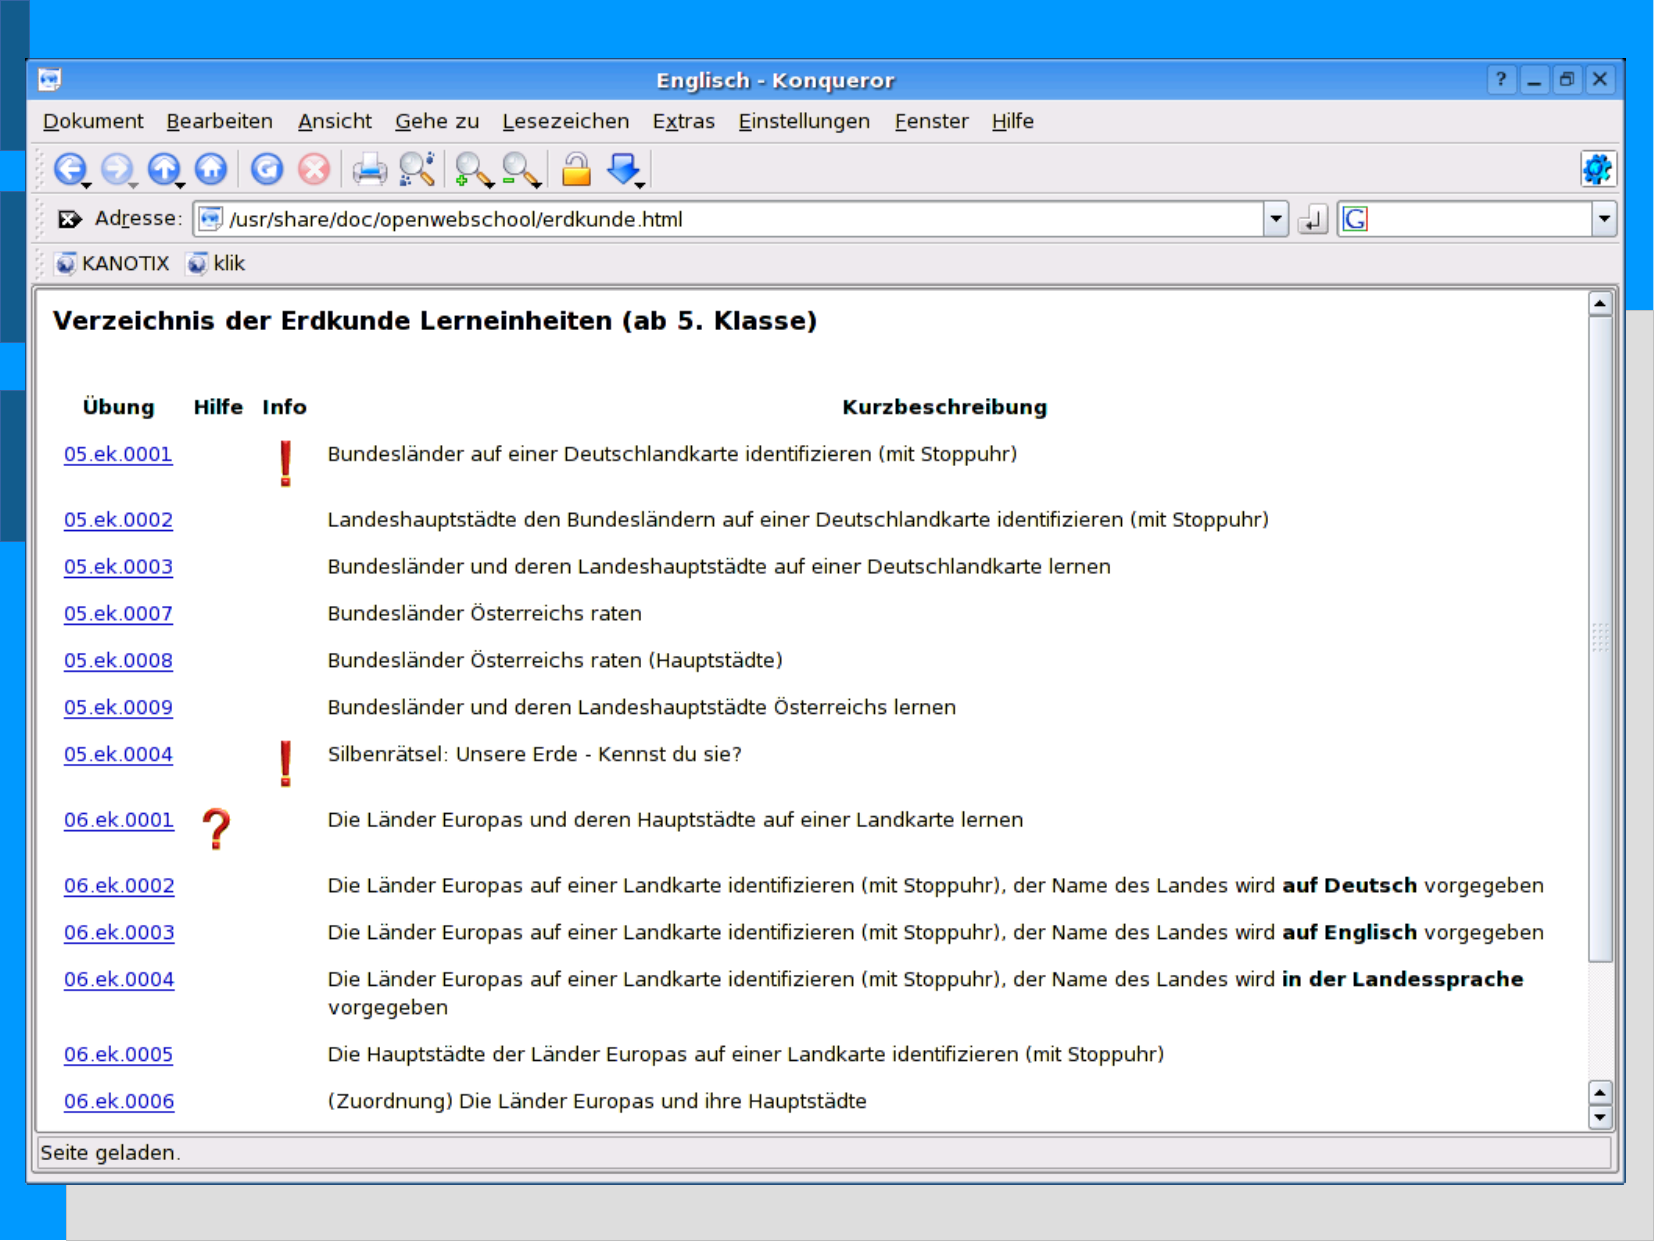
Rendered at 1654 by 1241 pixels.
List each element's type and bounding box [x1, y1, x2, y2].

picture [25, 58, 1626, 1186]
